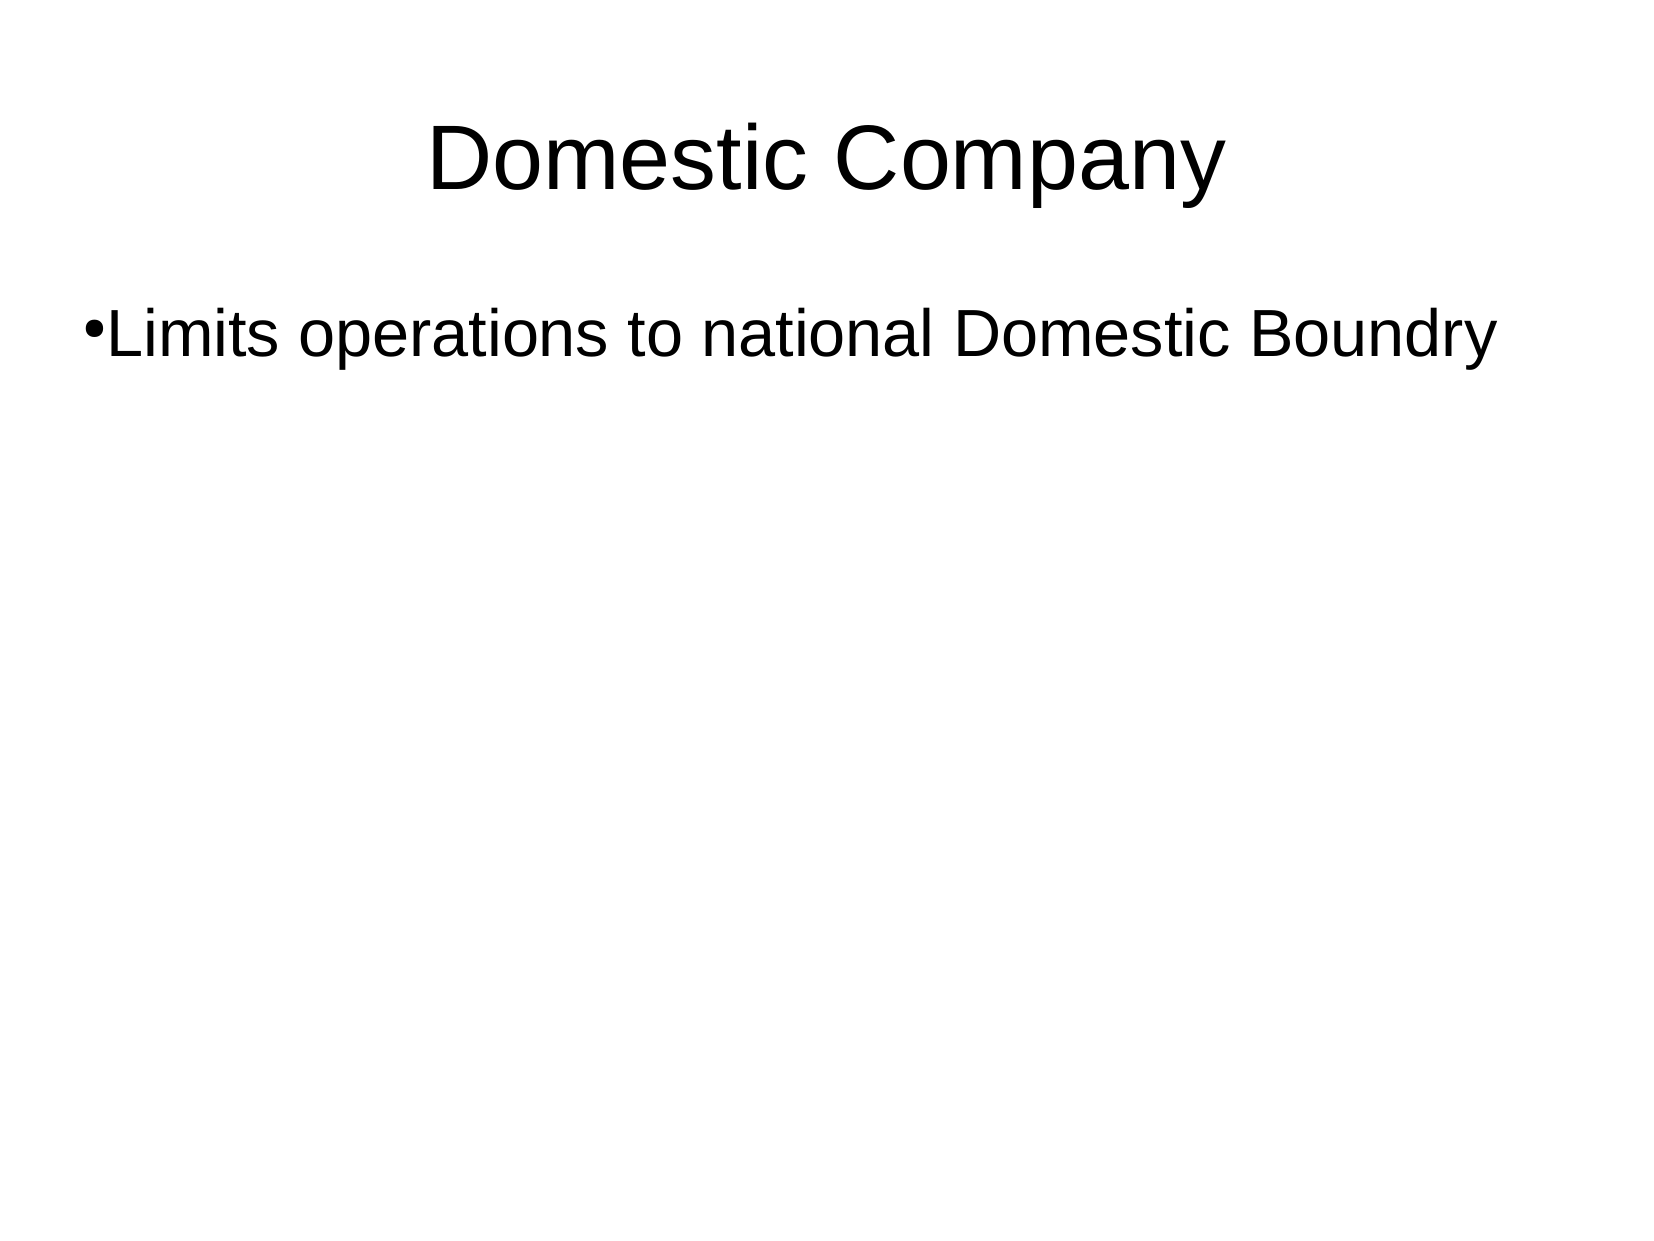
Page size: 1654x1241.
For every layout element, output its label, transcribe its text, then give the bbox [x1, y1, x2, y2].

title Domestic Company [82, 49, 1571, 257]
list Limits operations to national Domestic Boundry [82, 290, 1538, 1010]
